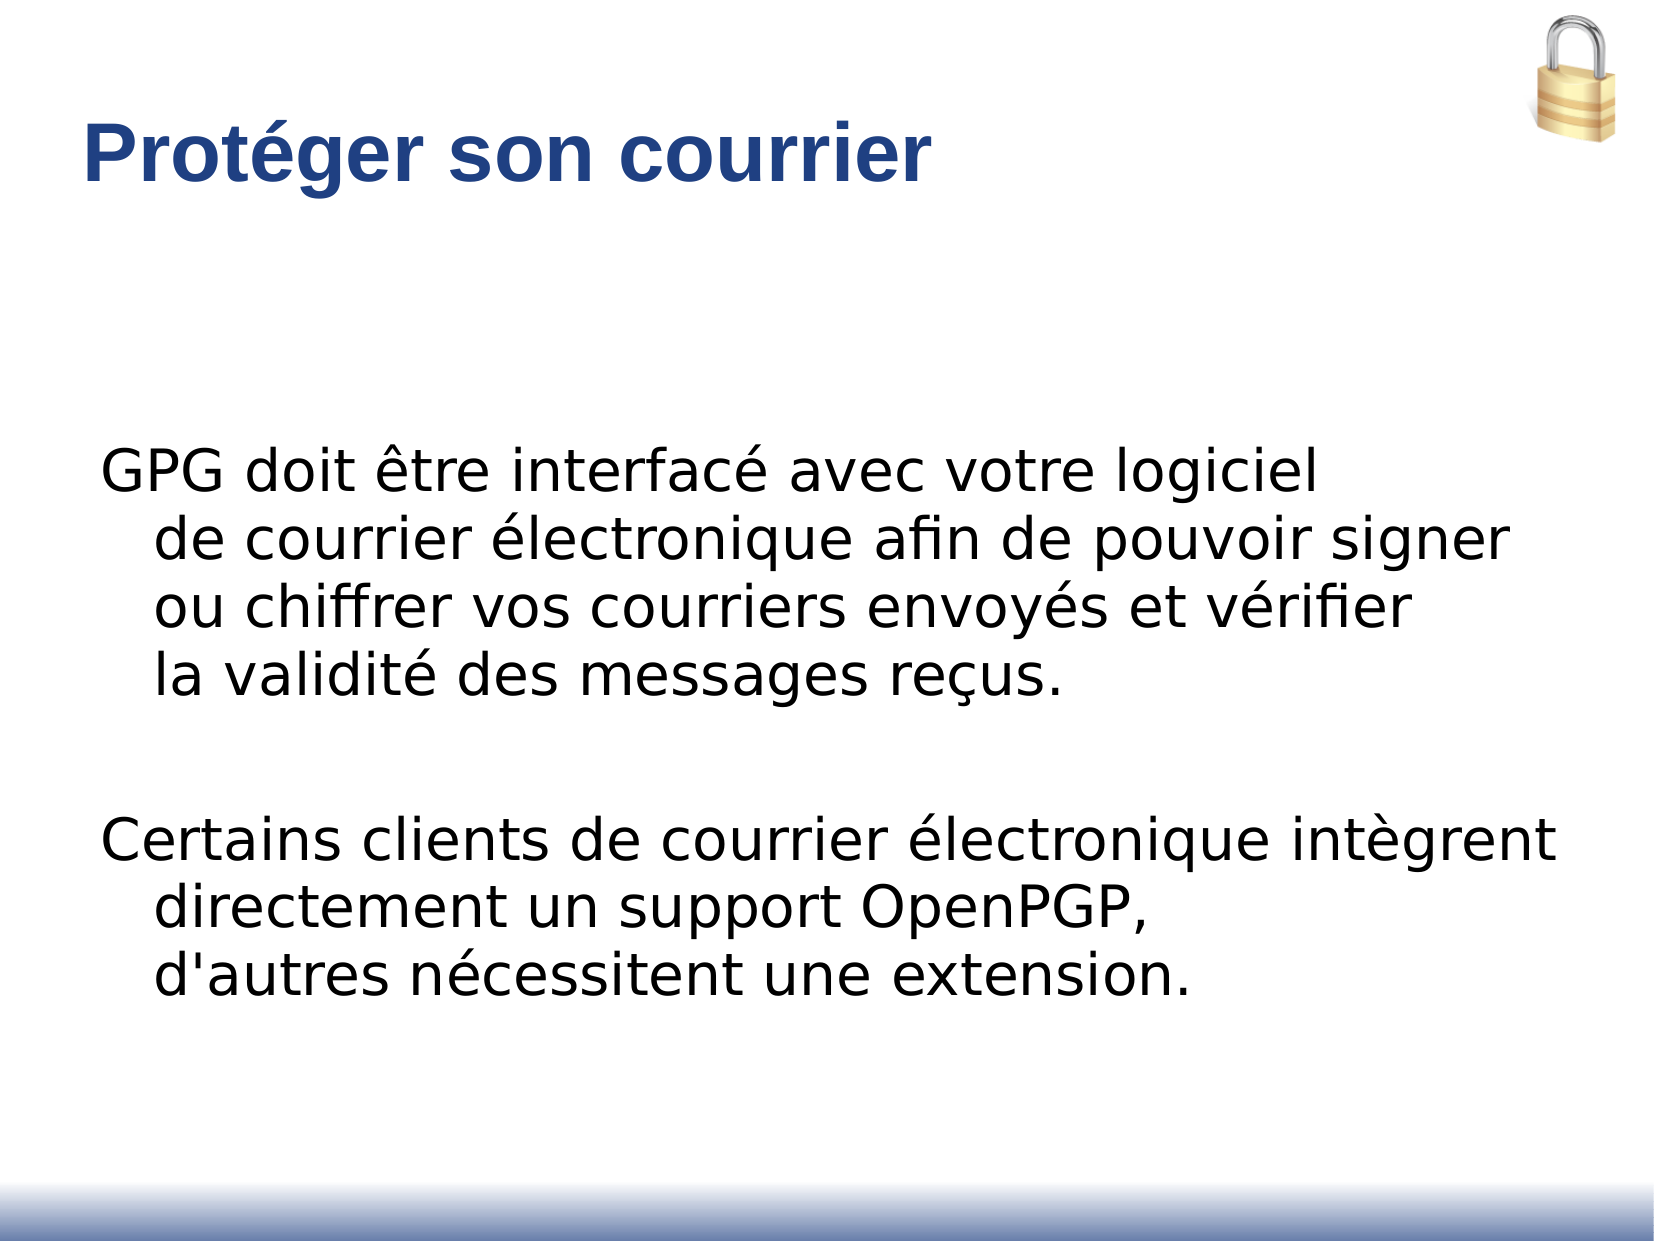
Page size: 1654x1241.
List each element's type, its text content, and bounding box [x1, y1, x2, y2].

list GPG doit être interfacé avec votre logiciel de courrier électronique afin de pouvoir signer ou chiffrer vos courriers envoyés et vérifier la validité des messages reçus. Certains clients de courrier électronique intègrent directement un support OpenPGP, d'autres nécessitent une extension. [82, 324, 1571, 1123]
title Protéger son courrier [82, 49, 1571, 257]
picture [1505, 11, 1642, 148]
